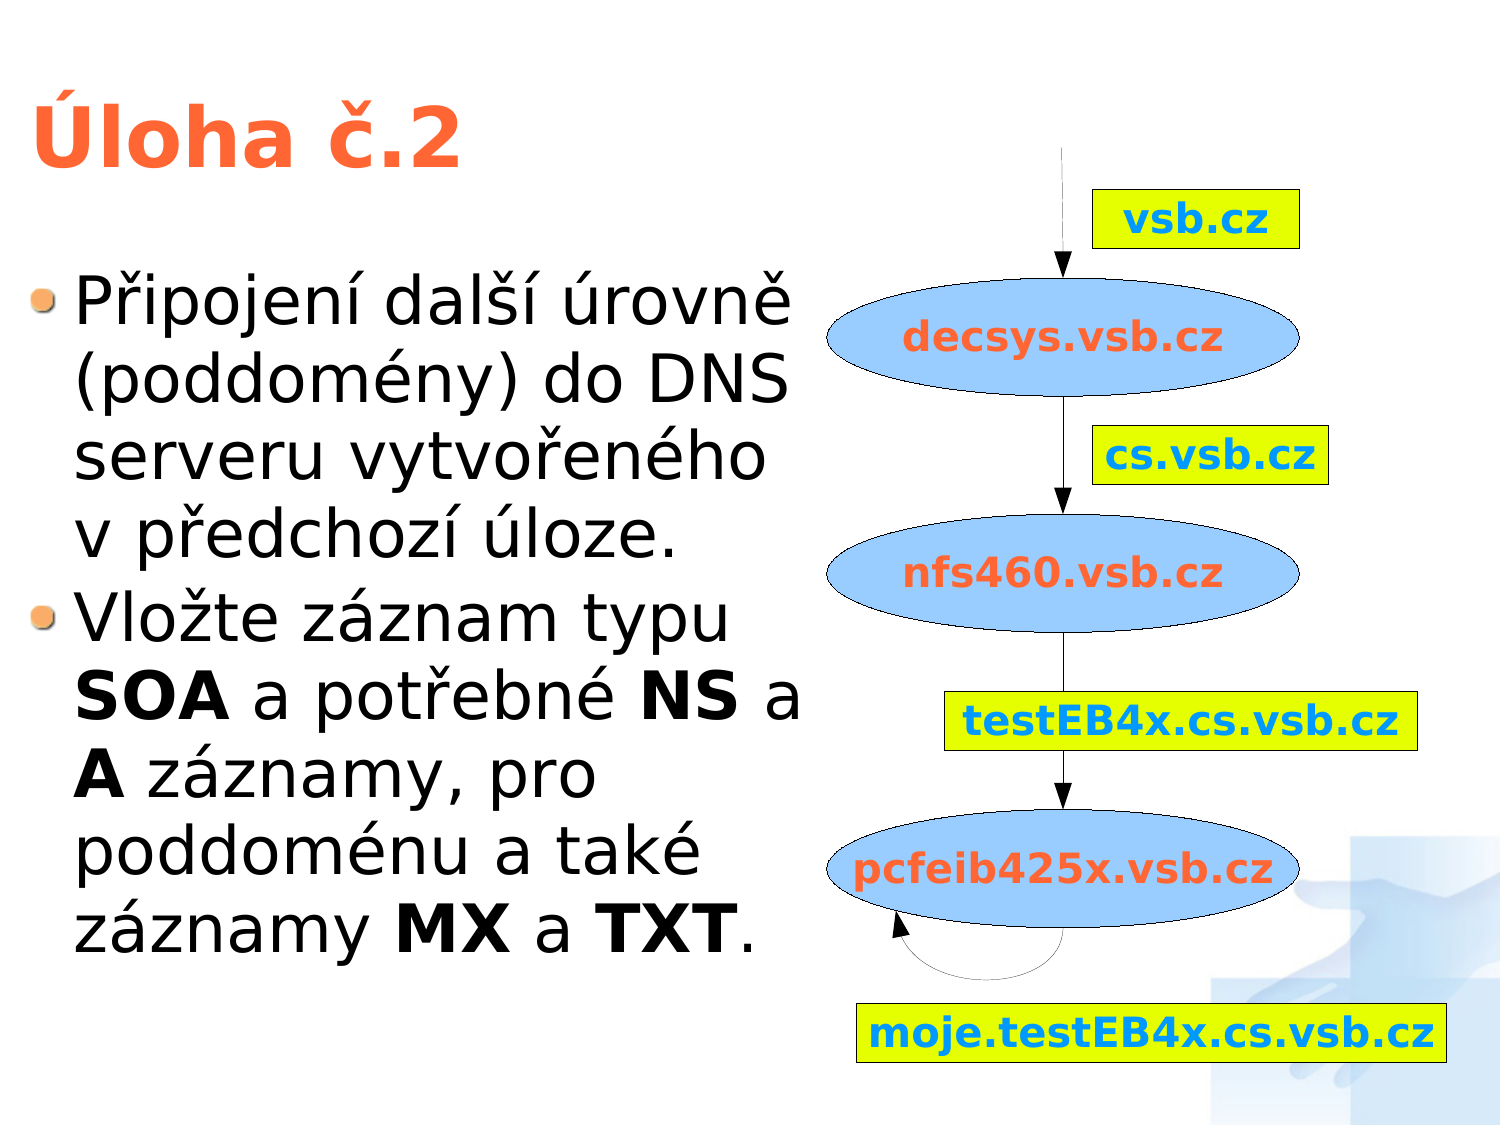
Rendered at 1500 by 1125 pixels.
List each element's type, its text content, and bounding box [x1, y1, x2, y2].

list Připojení další úrovně (poddomény) do DNS serveru vytvořeného v předchozí úloze. Vložte záznam typu SOA a potřebné NS a A záznamy, pro poddoménu a také záznamy MX a TXT. [29, 262, 827, 1093]
text_box nfs460.vsb.cz [826, 514, 1300, 633]
text_box testEB4x.cs.vsb.cz [944, 691, 1418, 751]
text_box moje.testEB4x.cs.vsb.cz [856, 1003, 1447, 1063]
title Úloha č.2 [29, 21, 1477, 257]
text_box pcfeib425x.vsb.cz [826, 809, 1300, 928]
text_box vsb.cz [1092, 189, 1300, 249]
picture [0, 0, 1500, 1125]
text_box cs.vsb.cz [1092, 425, 1329, 485]
text_box decsys.vsb.cz [826, 278, 1300, 397]
